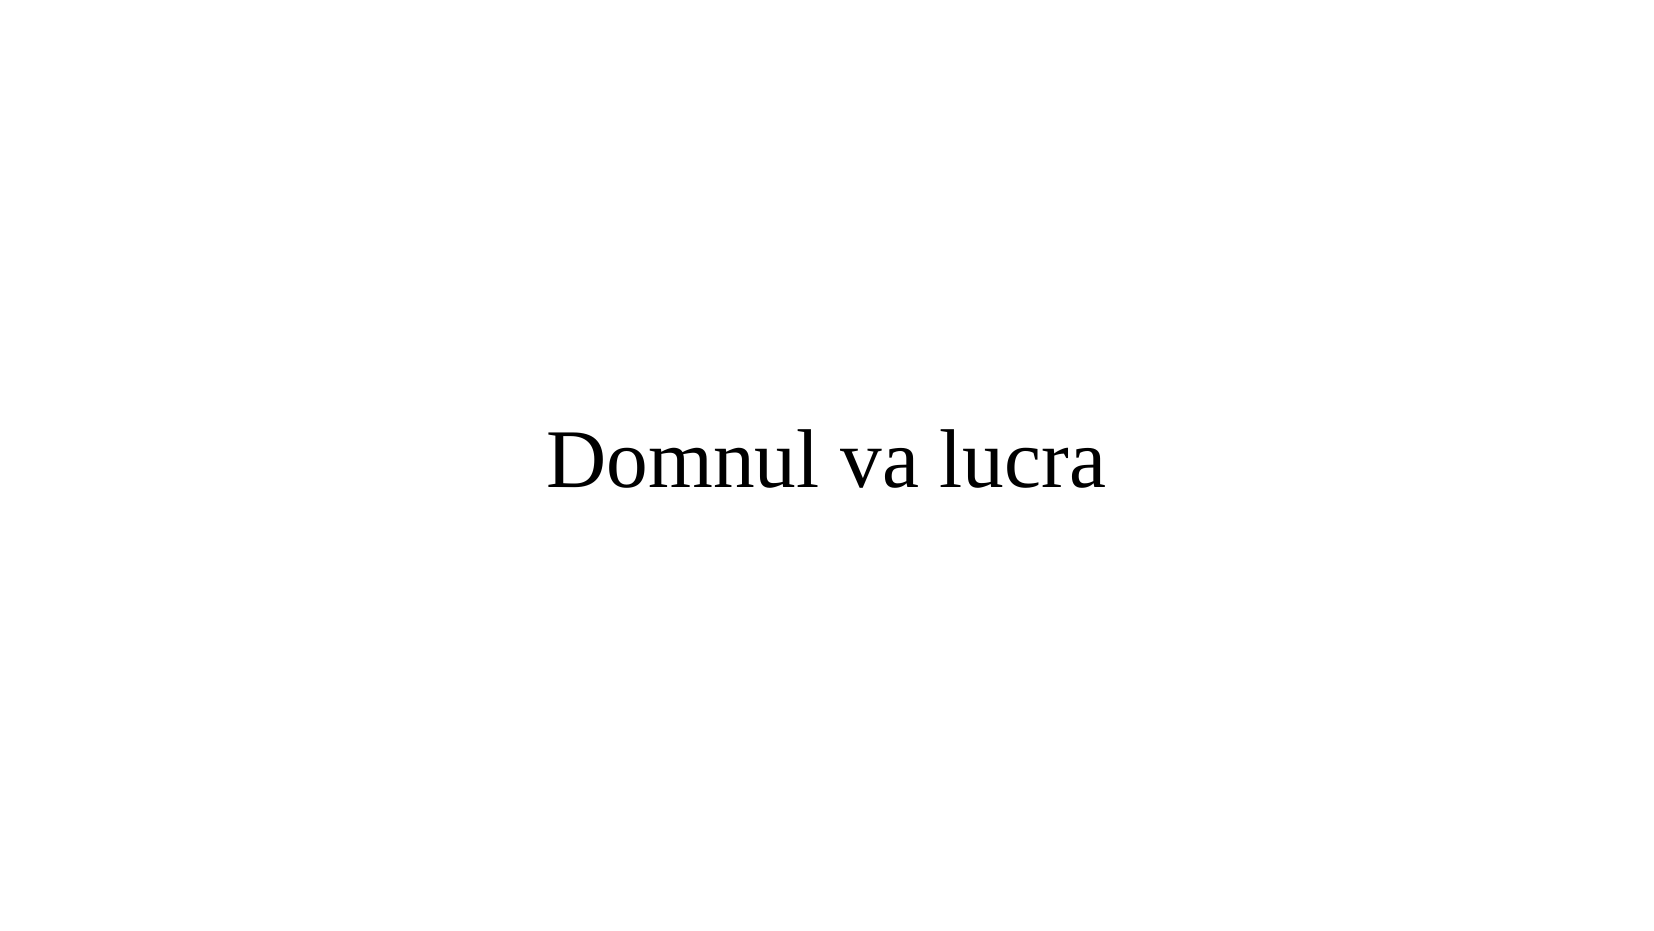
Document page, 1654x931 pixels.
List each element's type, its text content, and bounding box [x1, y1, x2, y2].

subtitle Domnul va lucra [0, 396, 1654, 505]
